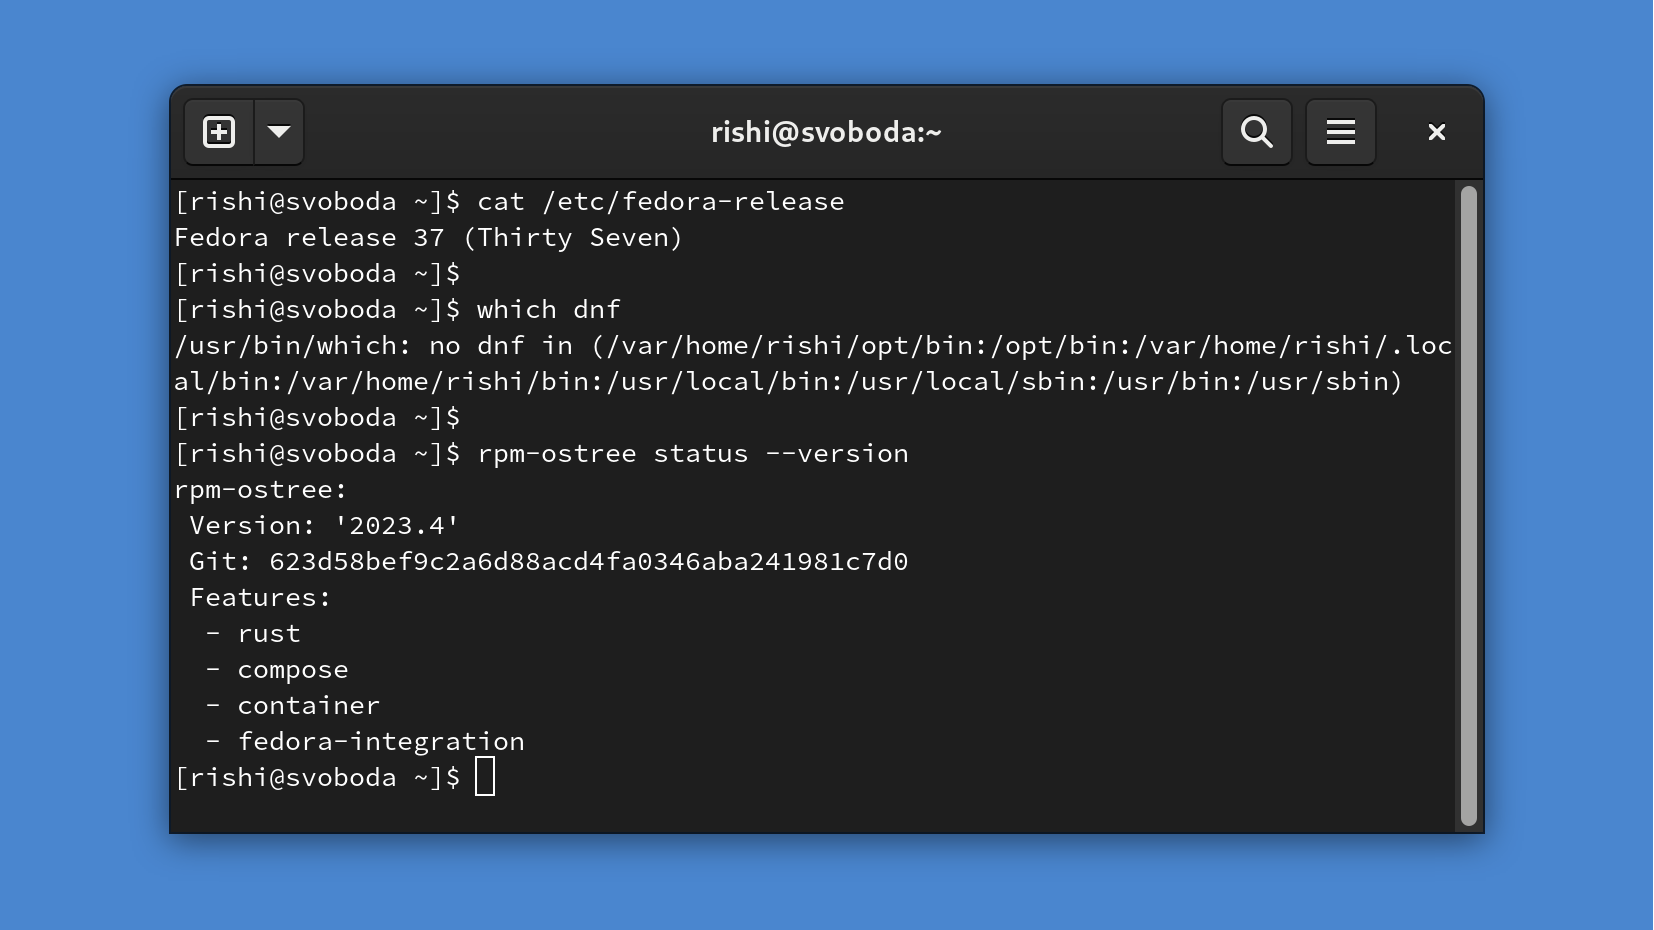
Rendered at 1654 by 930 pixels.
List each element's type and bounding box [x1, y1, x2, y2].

picture [119, 40, 1534, 890]
